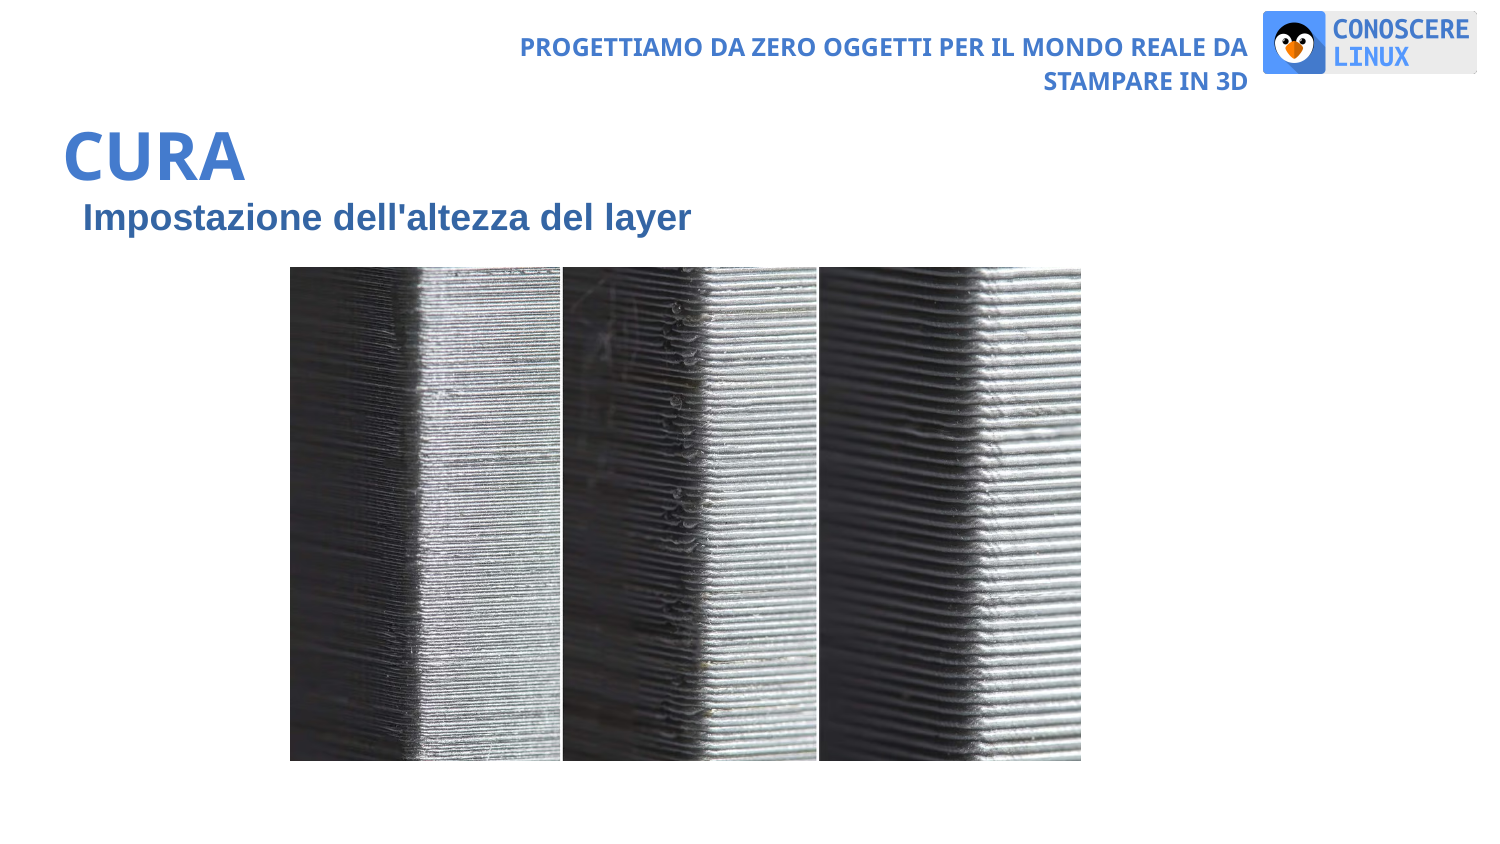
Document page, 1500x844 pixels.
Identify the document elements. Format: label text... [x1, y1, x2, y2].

text_box PROGETTIAMO DA ZERO OGGETTI PER IL MONDO REALE DA STAMPARE IN 3D [437, 21, 1264, 91]
picture [1263, 11, 1477, 74]
text_box CURA [47, 102, 1276, 189]
picture [290, 267, 1081, 761]
text_box Impostazione dell'altezza del layer [68, 188, 1402, 834]
